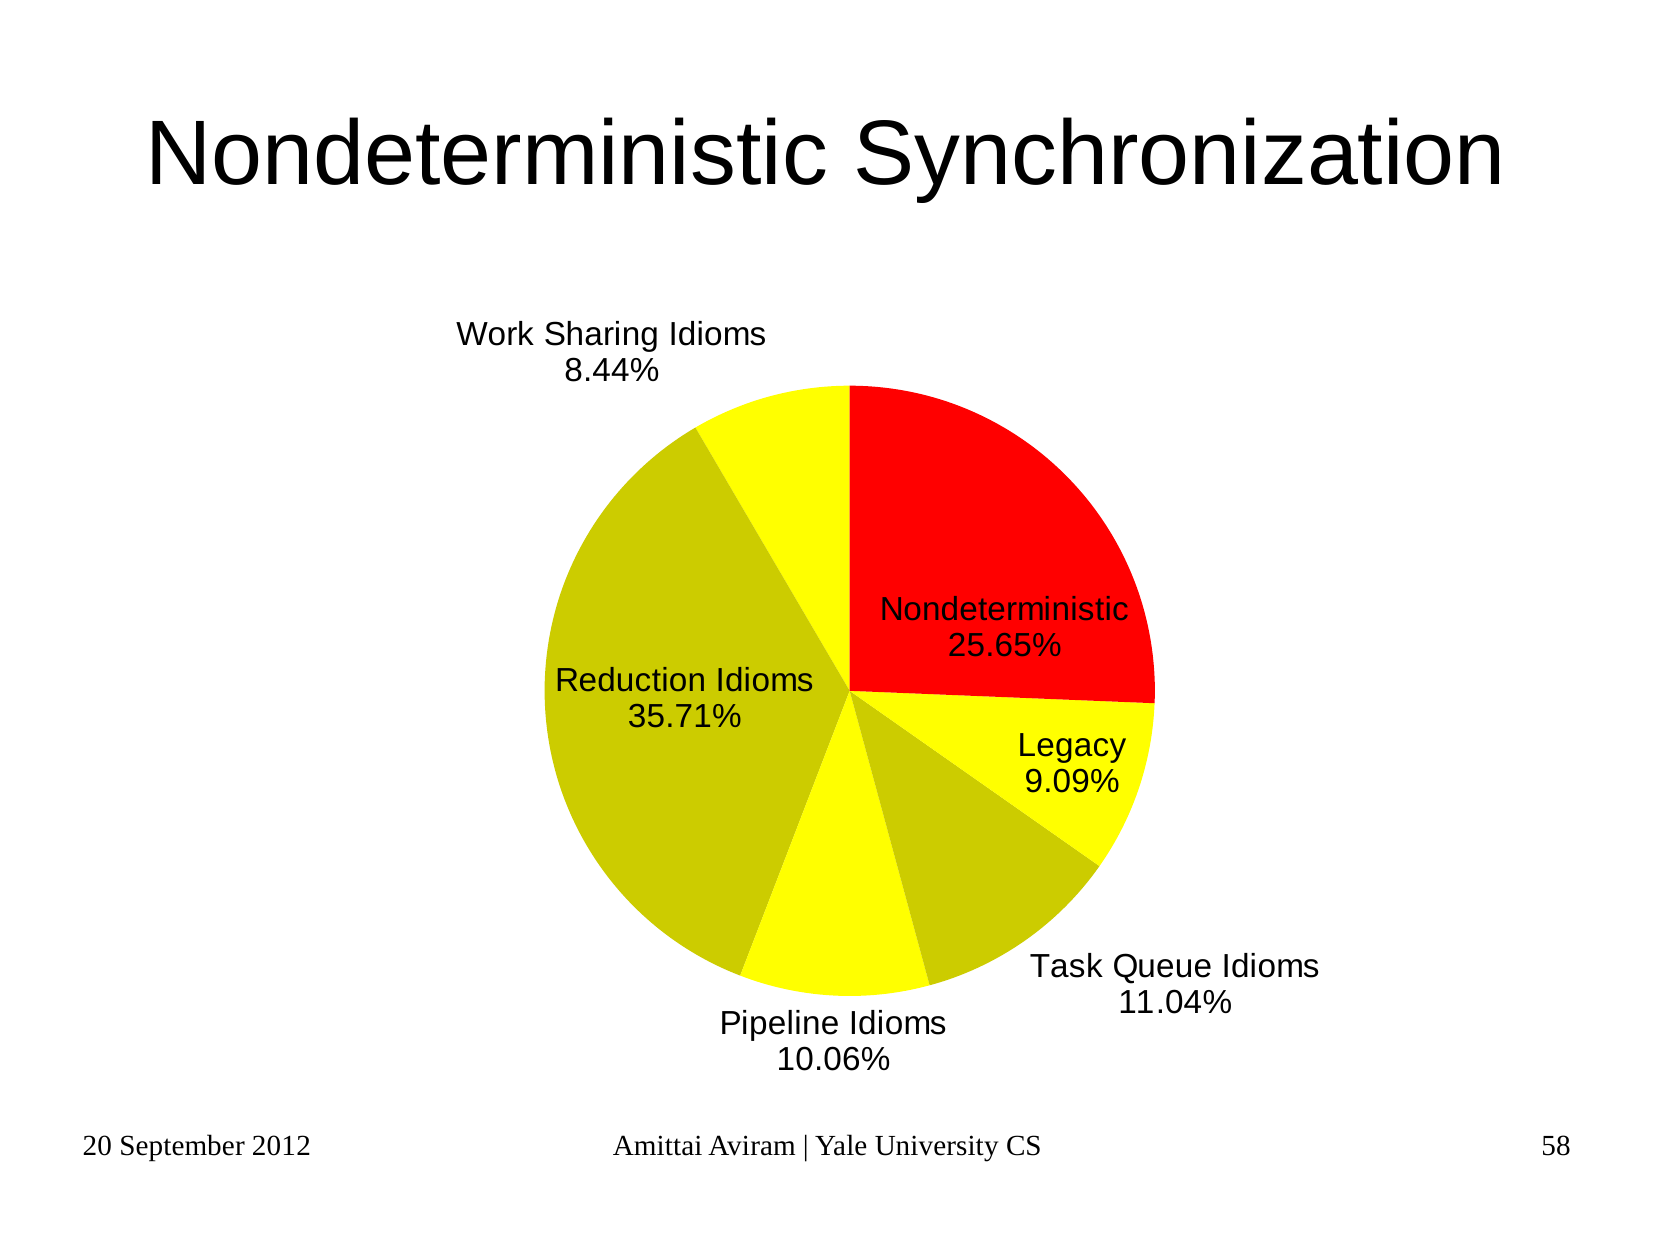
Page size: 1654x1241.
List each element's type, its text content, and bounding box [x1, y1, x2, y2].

title Nondeterministic Synchronization [82, 56, 1571, 250]
chart [118, 295, 1536, 1093]
